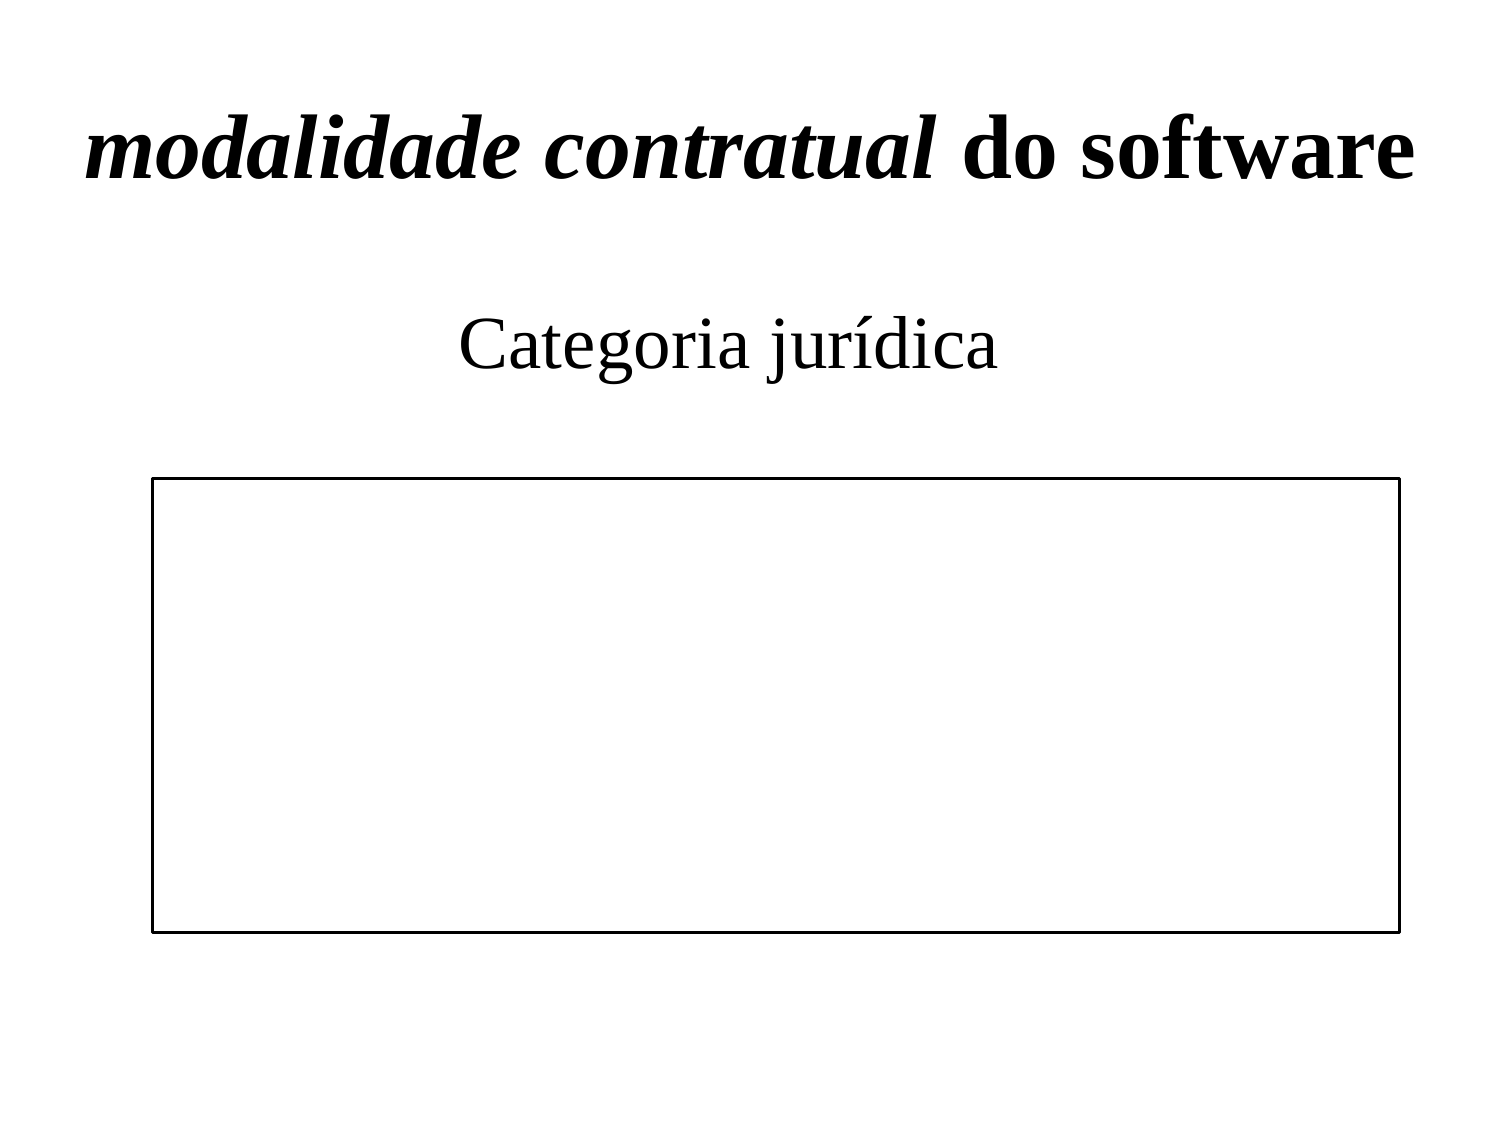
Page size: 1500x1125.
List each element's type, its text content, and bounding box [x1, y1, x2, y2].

text_box Categoria jurídica [443, 297, 1015, 385]
text_box Função sócio-econômica De cunho comercial, industrial ou consumista Derivada do instrumento jurídico que o licencia [152, 478, 1400, 933]
title modalidade contratual do software [45, 78, 1456, 218]
